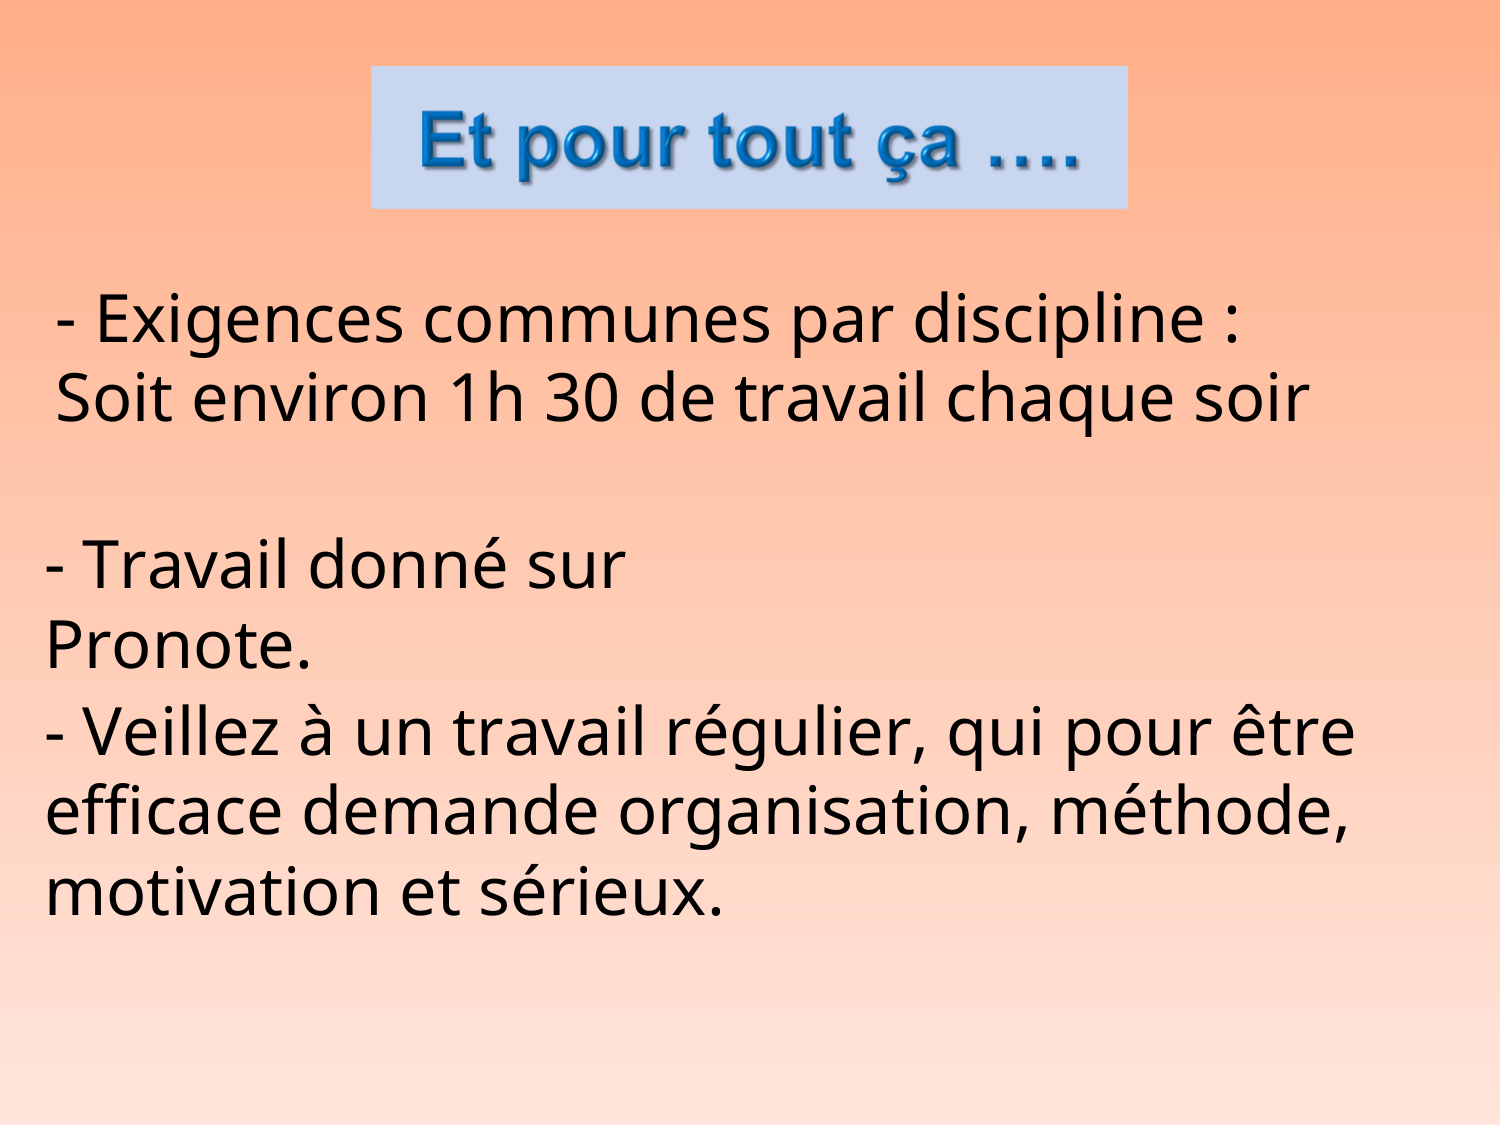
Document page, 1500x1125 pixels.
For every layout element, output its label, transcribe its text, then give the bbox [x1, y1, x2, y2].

text_box Exigences communes par discipline : Soit environ 1h 30 de travail chaque soir [41, 267, 1424, 443]
picture [367, 65, 1136, 210]
text_box Travail donné sur Pronote. [29, 513, 928, 690]
text_box - Veillez à un travail régulier, qui pour être efficace demande organisation, méthode, motivation et sérieux. [29, 680, 1500, 936]
